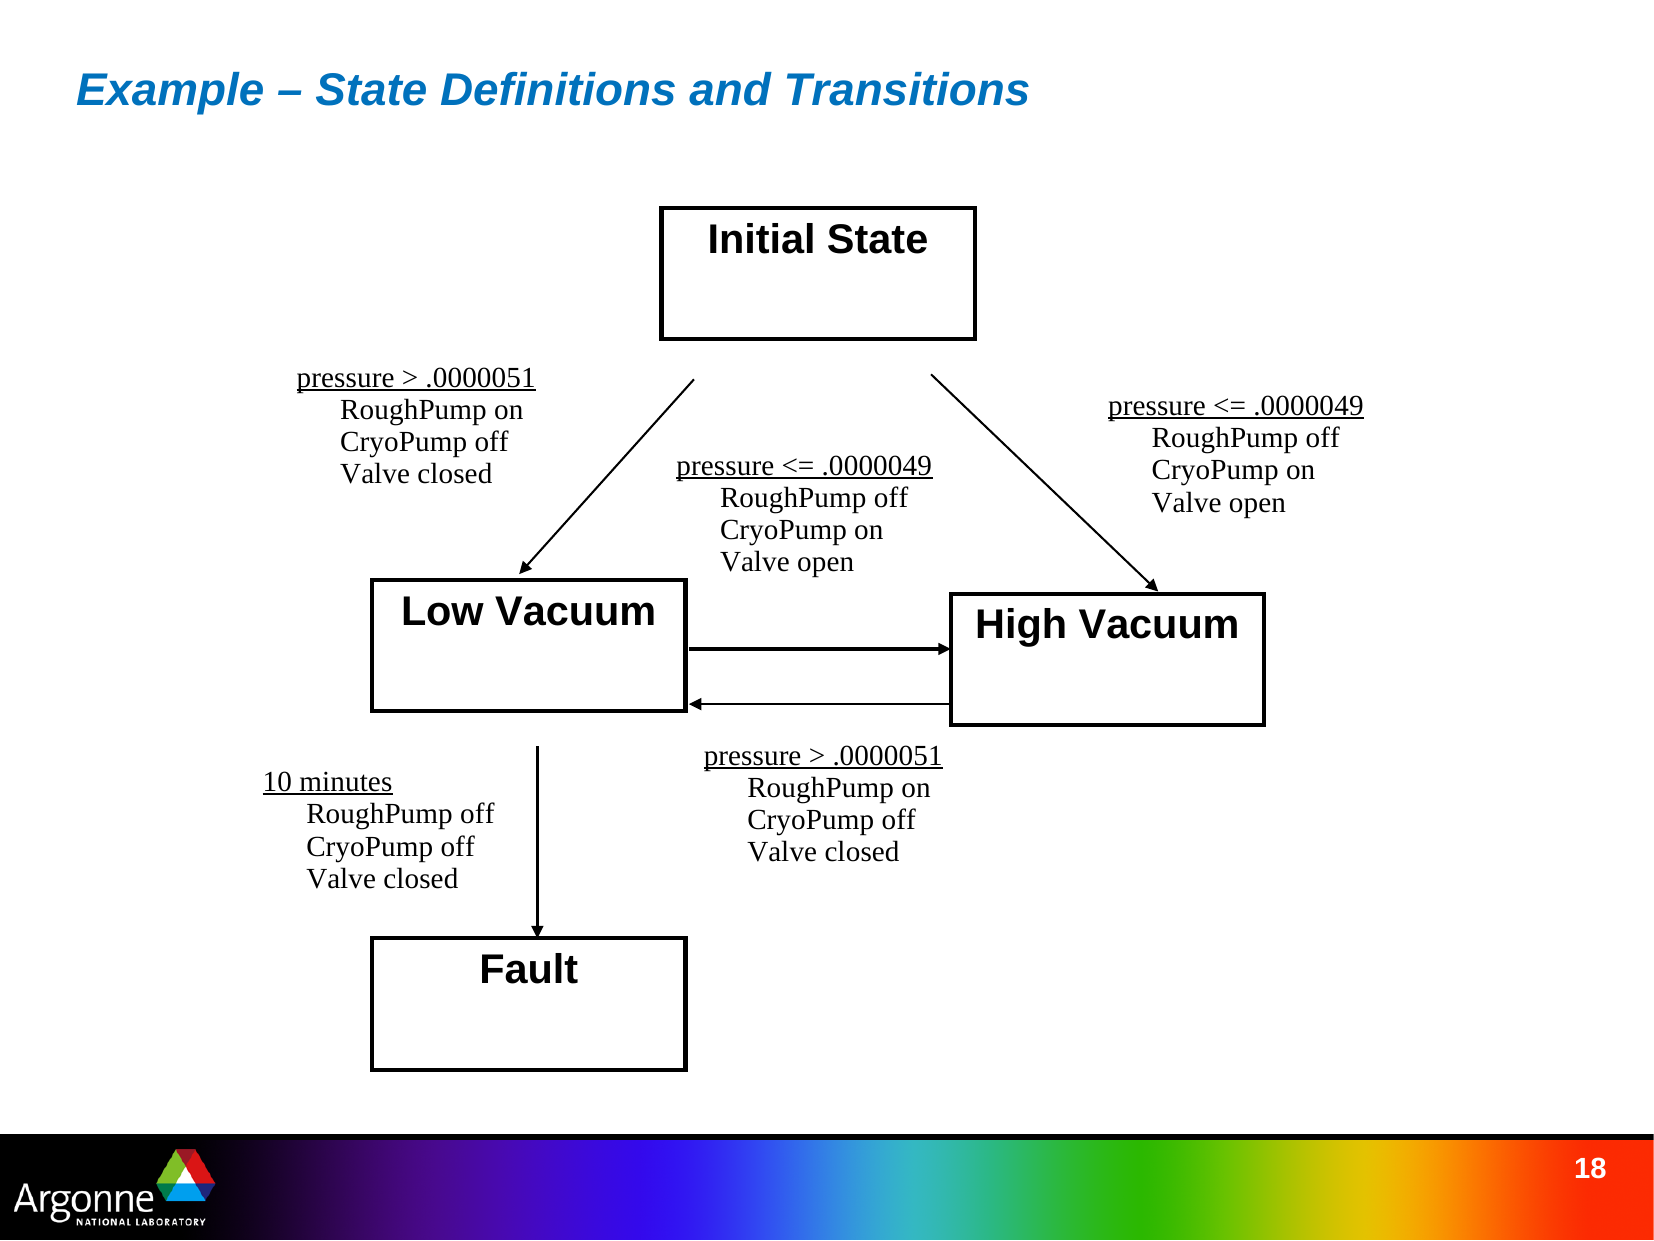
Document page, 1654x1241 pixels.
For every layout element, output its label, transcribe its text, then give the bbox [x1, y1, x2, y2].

text_box pressure <= .0000049 RoughPump off CryoPump on Valve open [661, 441, 948, 587]
title Example – State Definitions and Transitions [61, 45, 1500, 123]
text_box pressure <= .0000049 RoughPump off CryoPump on Valve open [1093, 381, 1379, 527]
text_box 10 minutes RoughPump off CryoPump off Valve closed [247, 757, 510, 903]
text_box Fault [372, 938, 686, 1070]
text_box pressure > .0000051 RoughPump on CryoPump off Valve closed [688, 731, 959, 877]
text_box Initial State [661, 207, 975, 340]
text_box Low Vacuum [372, 580, 686, 712]
picture [0, 1134, 1654, 1240]
text_box pressure > .0000051 RoughPump on CryoPump off Valve closed [281, 353, 552, 499]
text_box High Vacuum [950, 593, 1265, 726]
